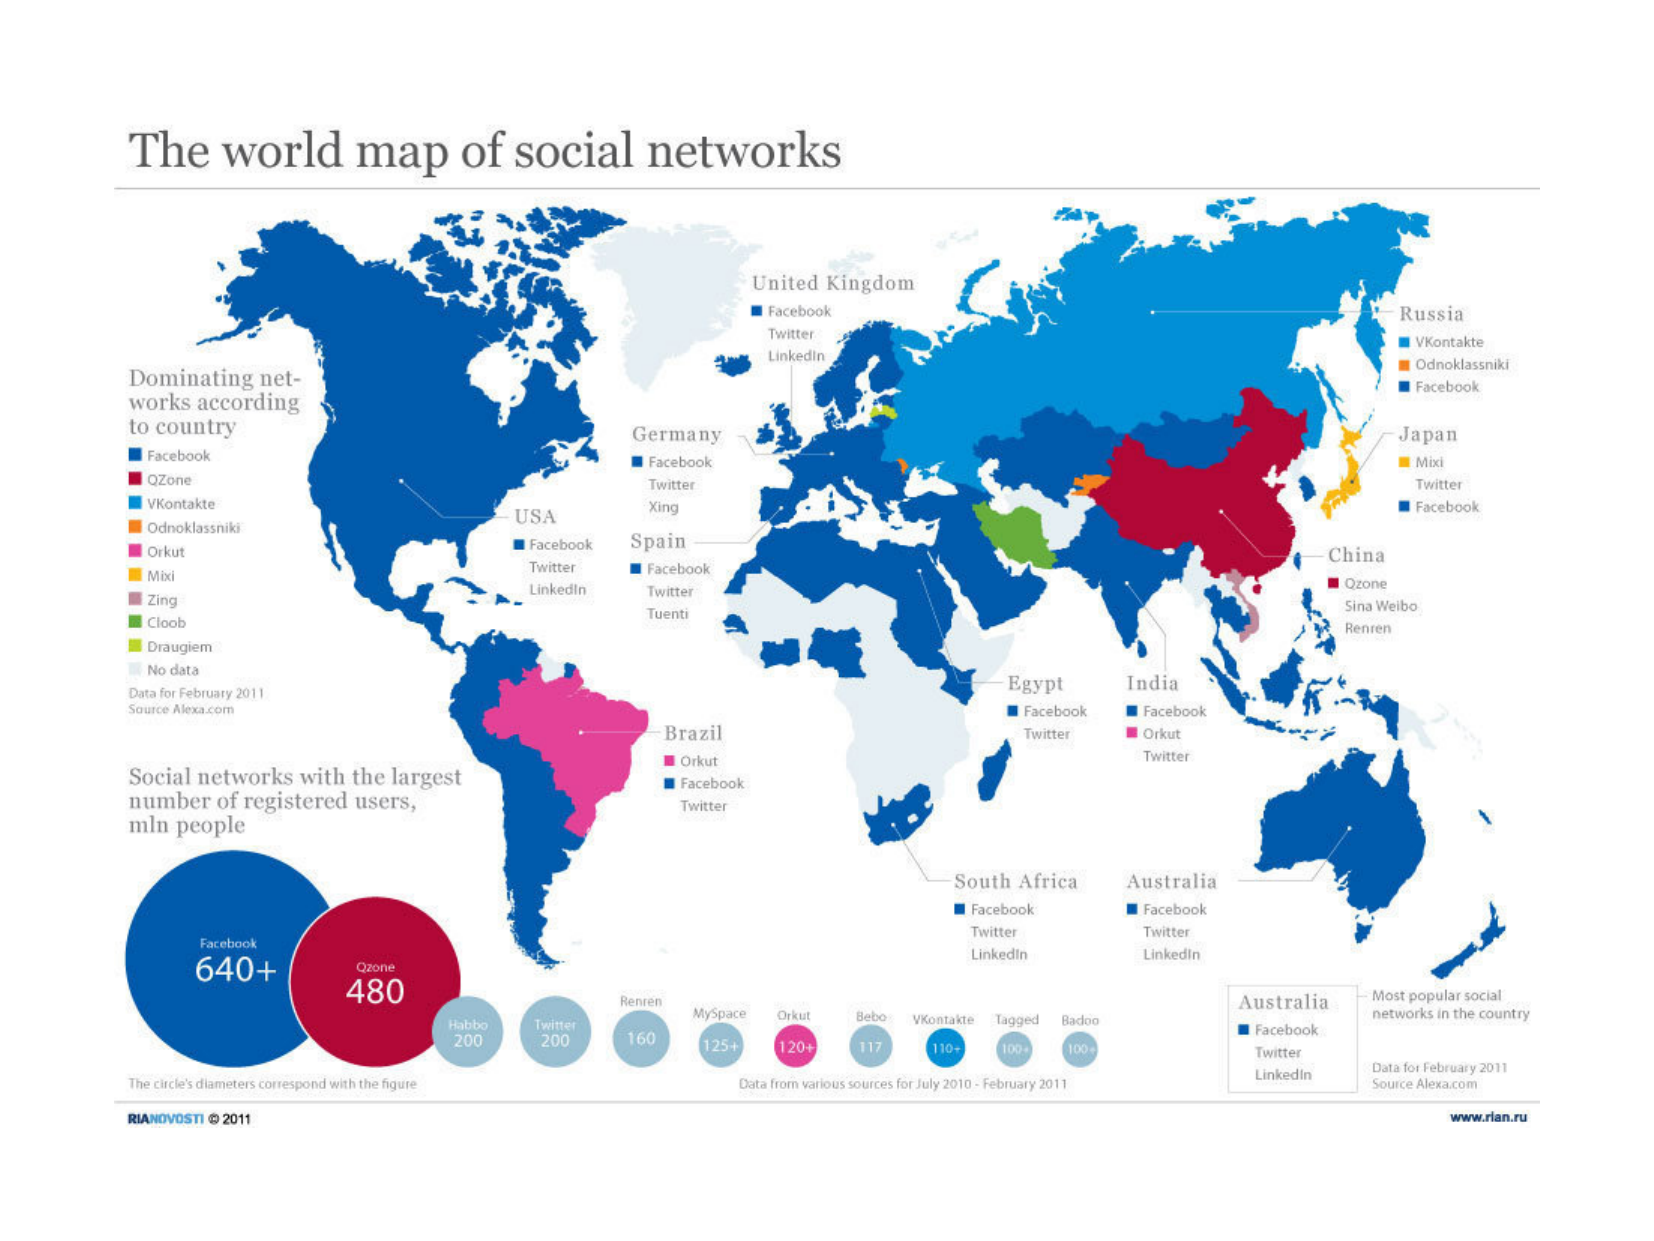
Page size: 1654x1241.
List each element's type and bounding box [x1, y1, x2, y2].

picture [114, 113, 1540, 1128]
